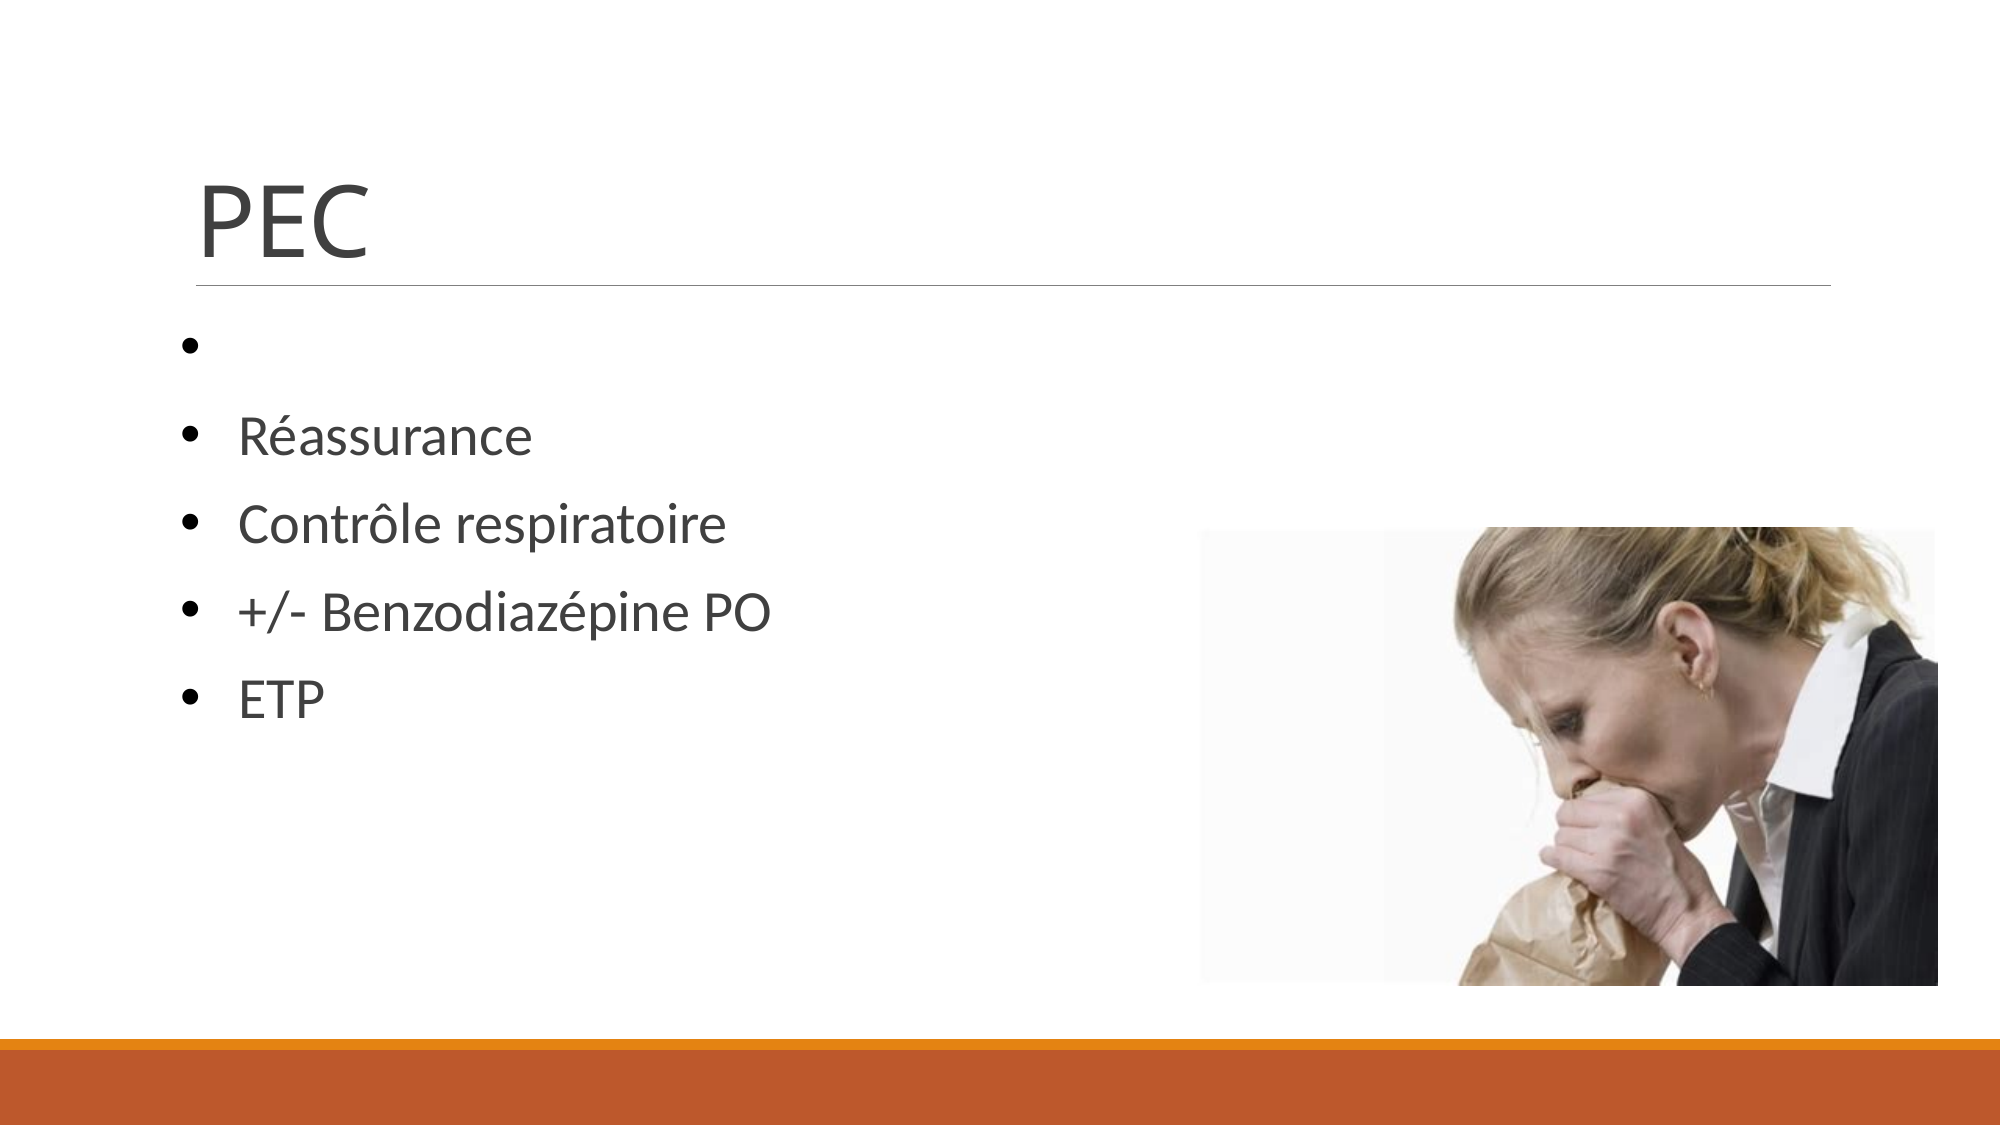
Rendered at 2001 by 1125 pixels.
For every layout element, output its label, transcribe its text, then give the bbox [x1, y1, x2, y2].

picture [1197, 527, 1938, 986]
title PEC [180, 47, 1831, 286]
list Réassurance Contrôle respiratoire +/- Benzodiazépine PO ETP [180, 302, 1831, 963]
